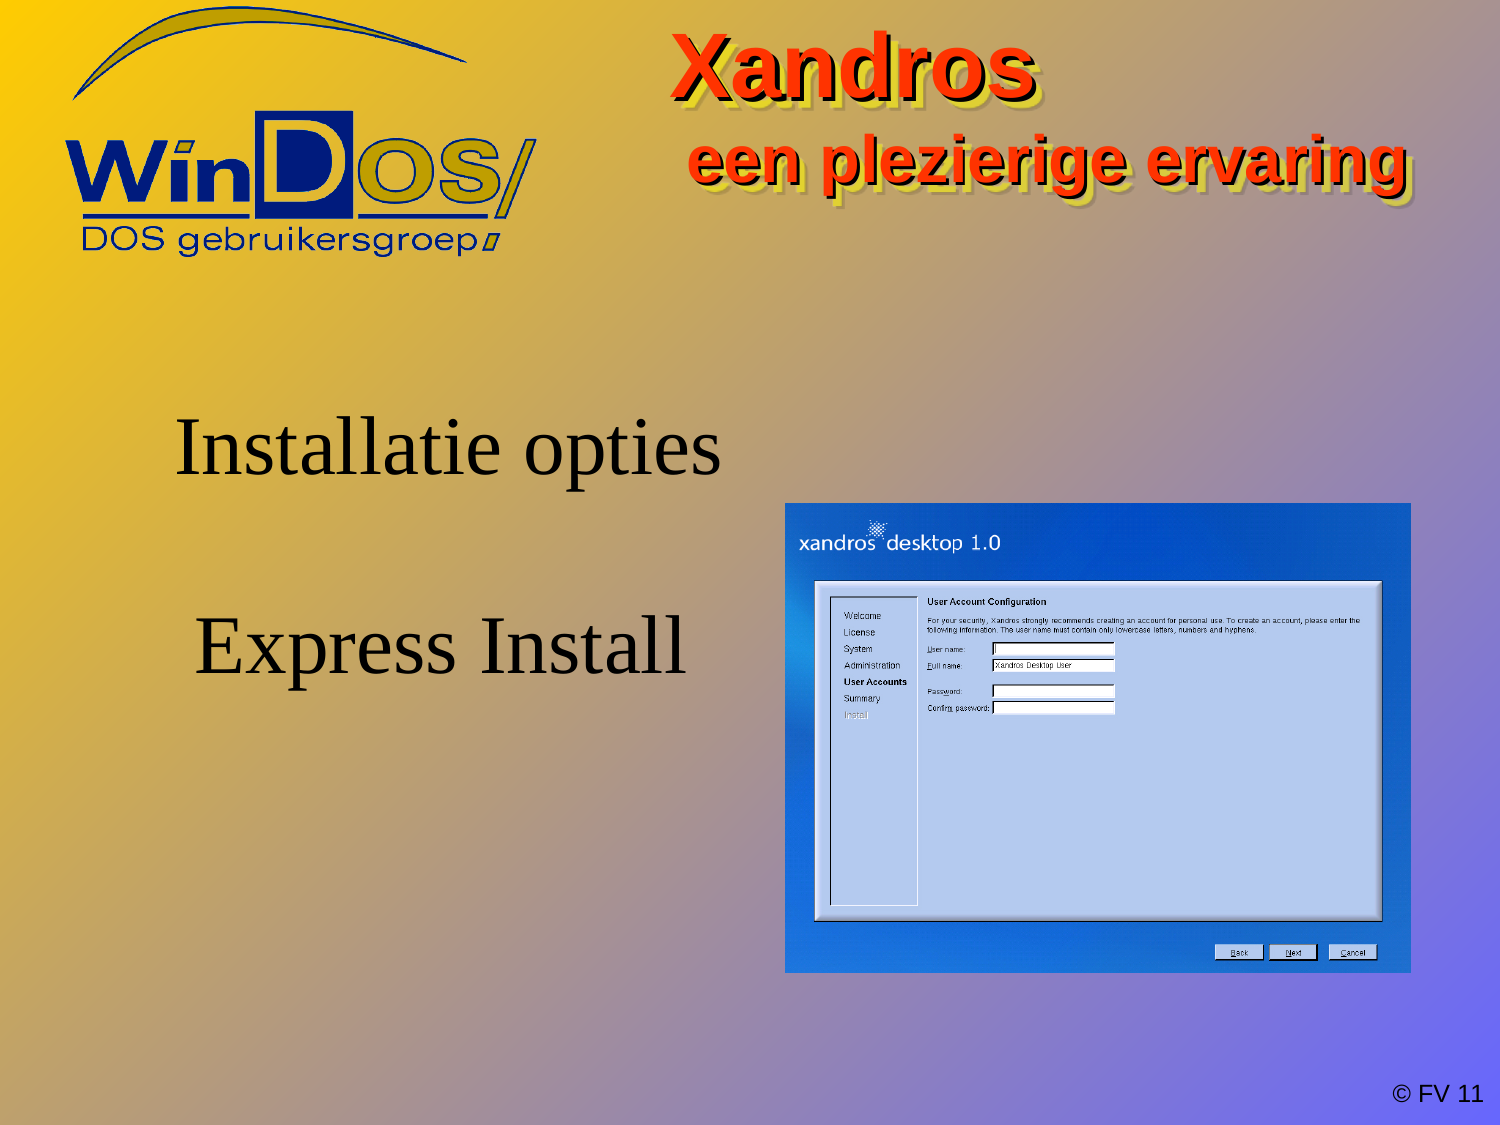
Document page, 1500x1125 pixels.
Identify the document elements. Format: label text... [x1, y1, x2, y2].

picture [785, 503, 1411, 973]
text_box Installatie opties Express Install [159, 385, 790, 701]
text_box Xandros een plezierige ervaring [595, 0, 1500, 205]
picture [65, 6, 537, 264]
text_box © FV <getal> [1352, 1070, 1500, 1125]
